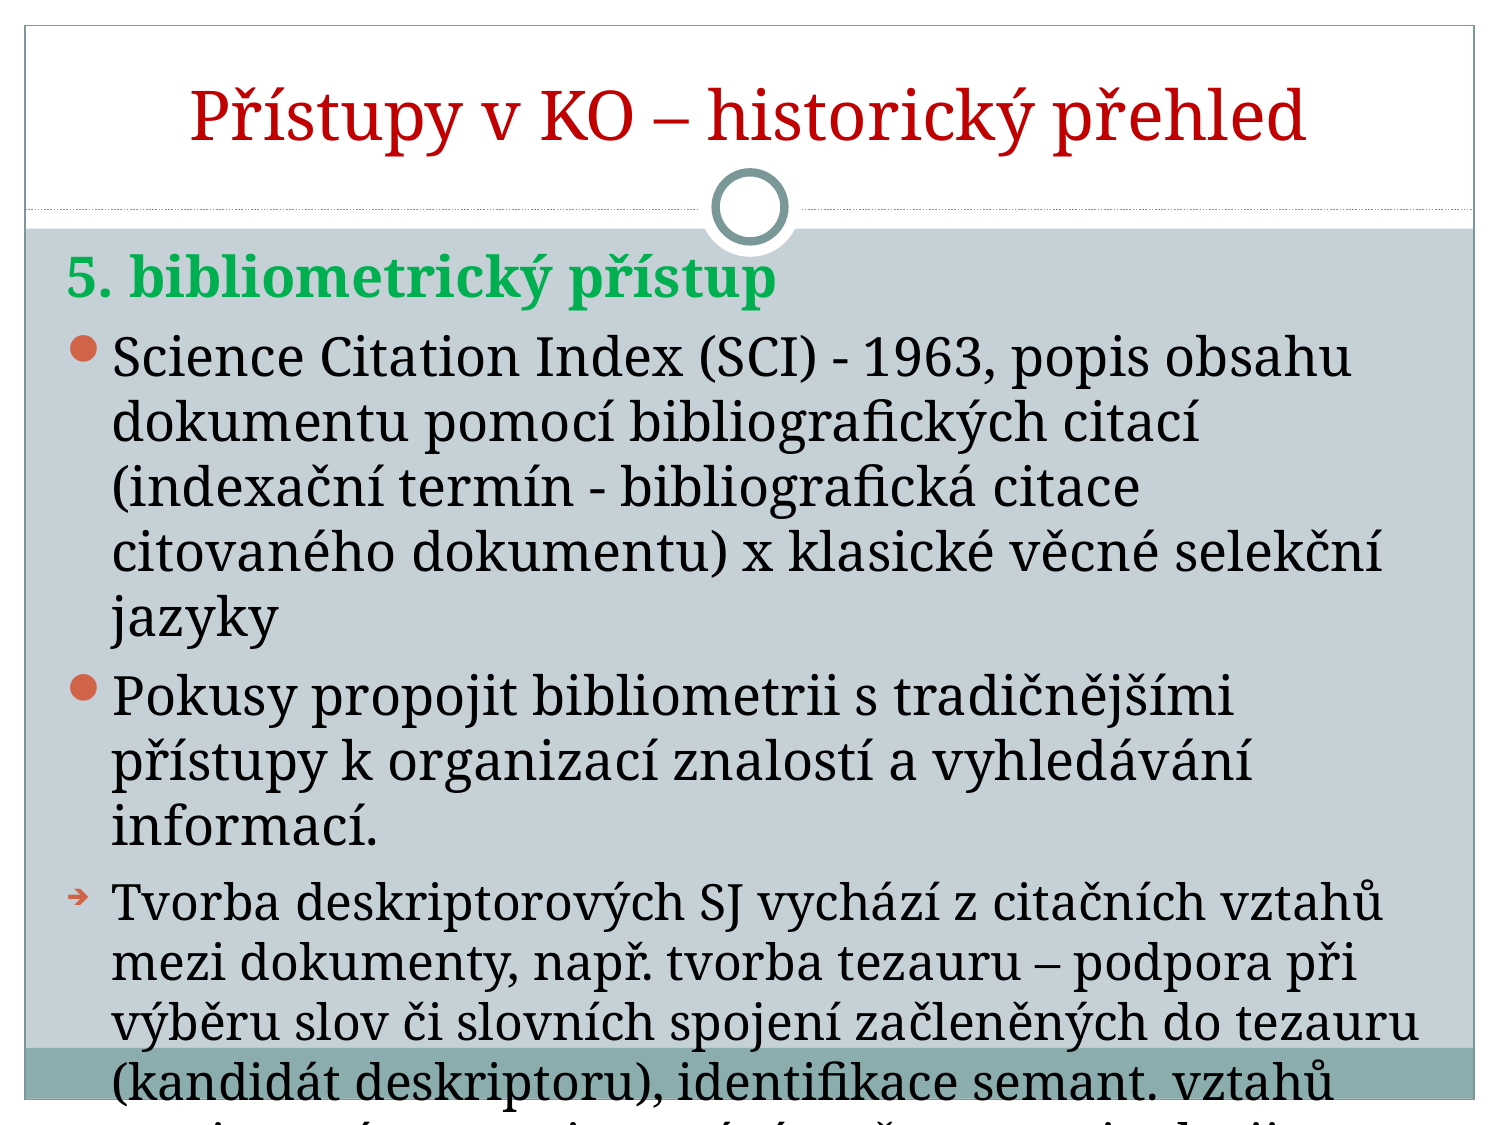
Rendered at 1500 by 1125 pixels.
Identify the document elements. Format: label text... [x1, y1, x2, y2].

title Přístupy v KO – historický přehled [49, 37, 1450, 162]
list 5. bibliometrický přístup Science Citation Index (SCI) - 1963, popis obsahu dokumentu pomocí bibliografických citací (indexační termín - bibliografická citace citovaného dokumentu) x klasické věcné selekční jazyky Pokusy propojit bibliometrii s tradičnějšími přístupy k organizací znalostí a vyhledávání informací. Tvorba deskriptorových SJ vychází z citačních vztahů mezi dokumenty, např. tvorba tezauru – podpora při výběru slov či slovních spojení začleněných do tezauru (kandidát deskriptoru), identifikace semant. vztahů mezi termíny; monitorování změn v terminologii. (Schneider, 2004) [51, 233, 1447, 1125]
